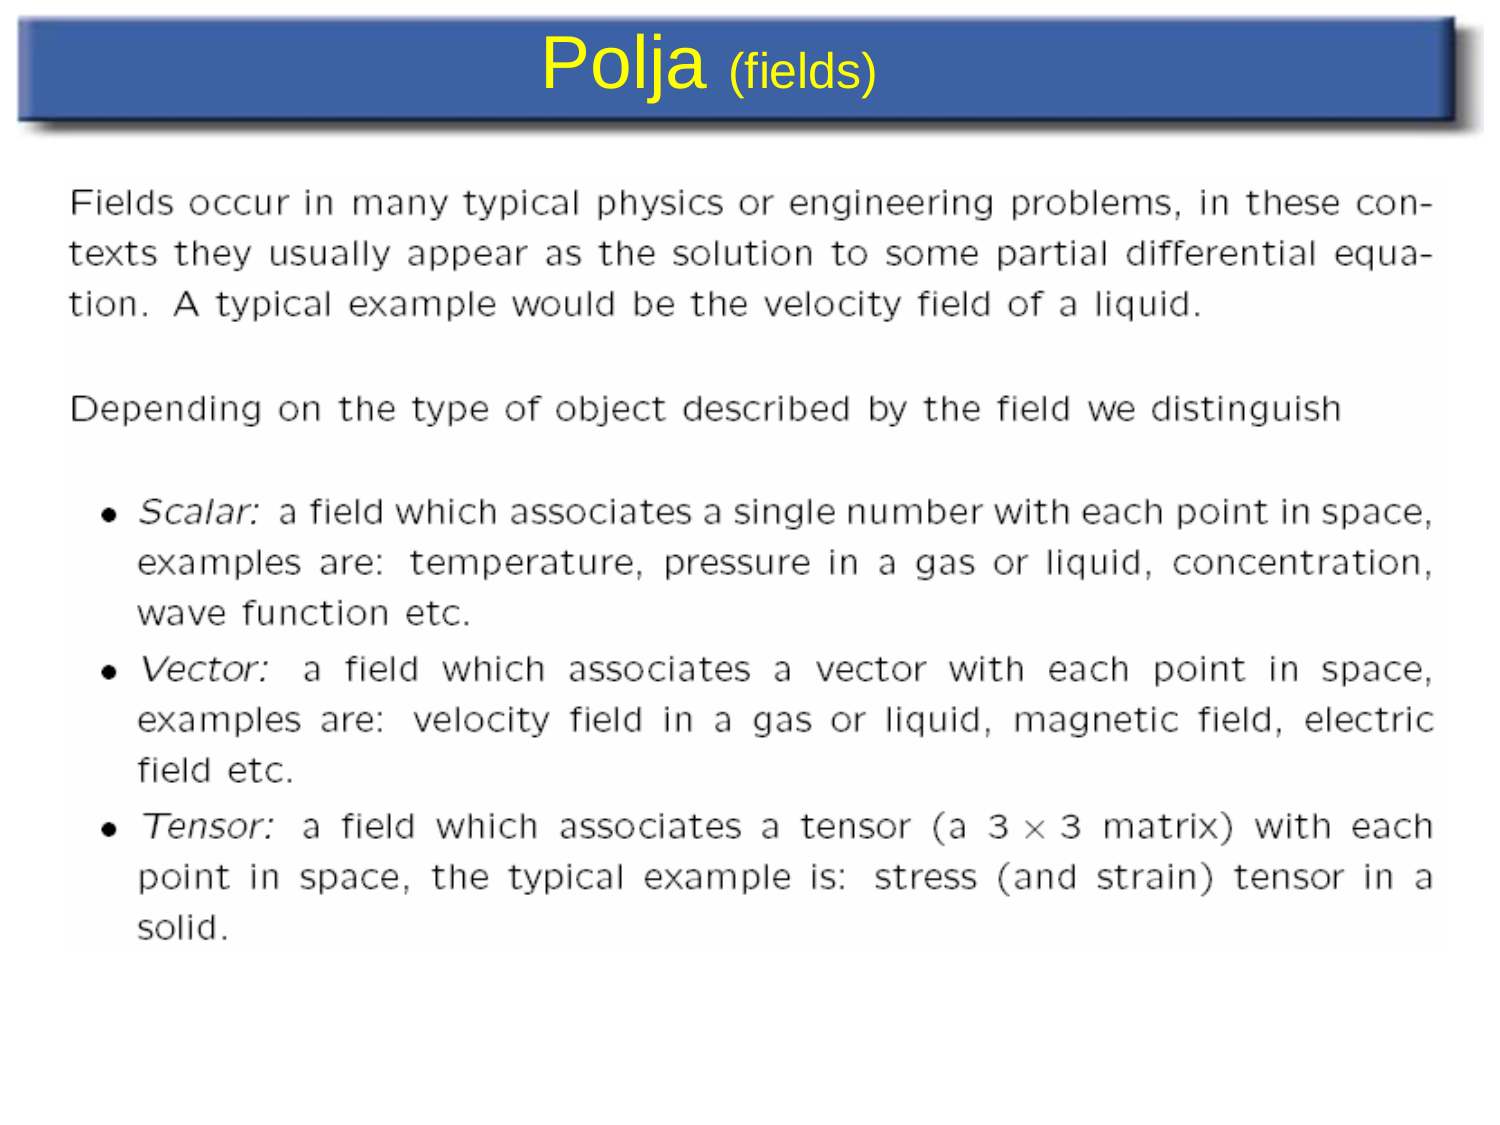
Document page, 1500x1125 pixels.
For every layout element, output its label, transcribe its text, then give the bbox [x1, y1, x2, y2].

text_box Polja (fields) [525, 6, 894, 112]
picture [64, 181, 1447, 951]
picture [16, 13, 1484, 141]
